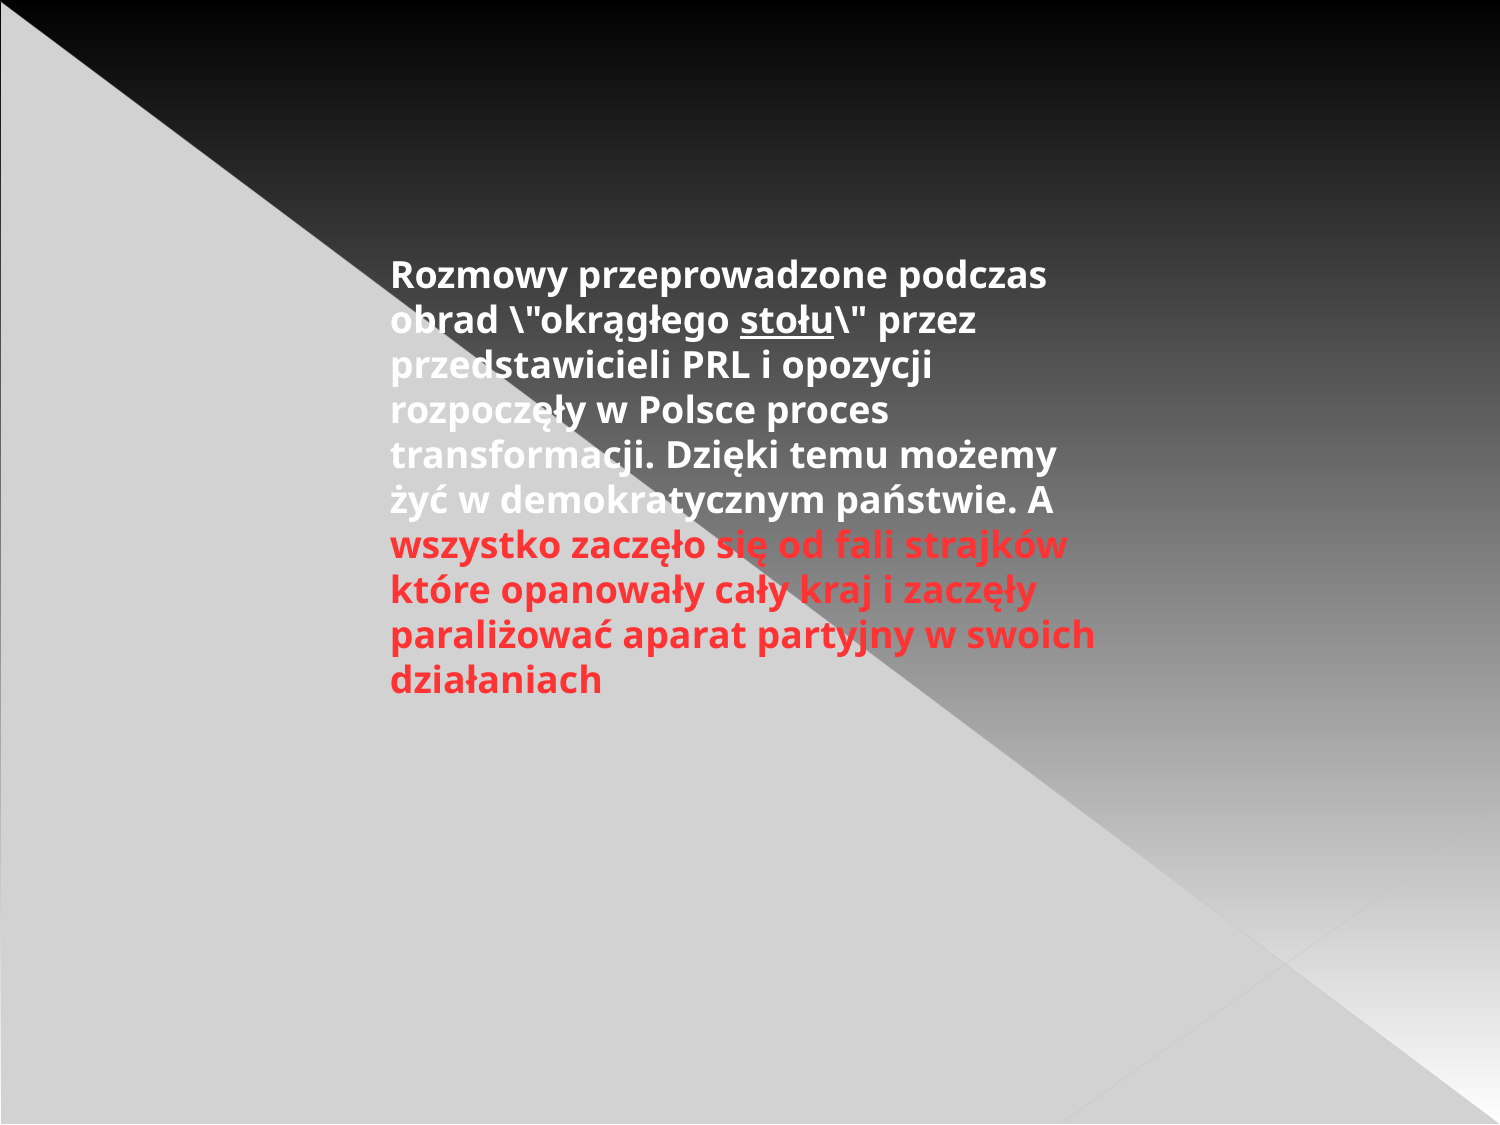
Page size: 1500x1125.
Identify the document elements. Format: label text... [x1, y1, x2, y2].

text_box Rozmowy przeprowadzone podczas obrad \"okrągłego stołu\" przez przedstawicieli PRL i opozycji rozpoczęły w Polsce proces transformacji. Dzięki temu możemy żyć w demokratycznym państwie. A wszystko zaczęło się od fali strajków które opanowały cały kraj i zaczęły paraliżować aparat partyjny w swoich działaniach [374, 243, 1125, 709]
